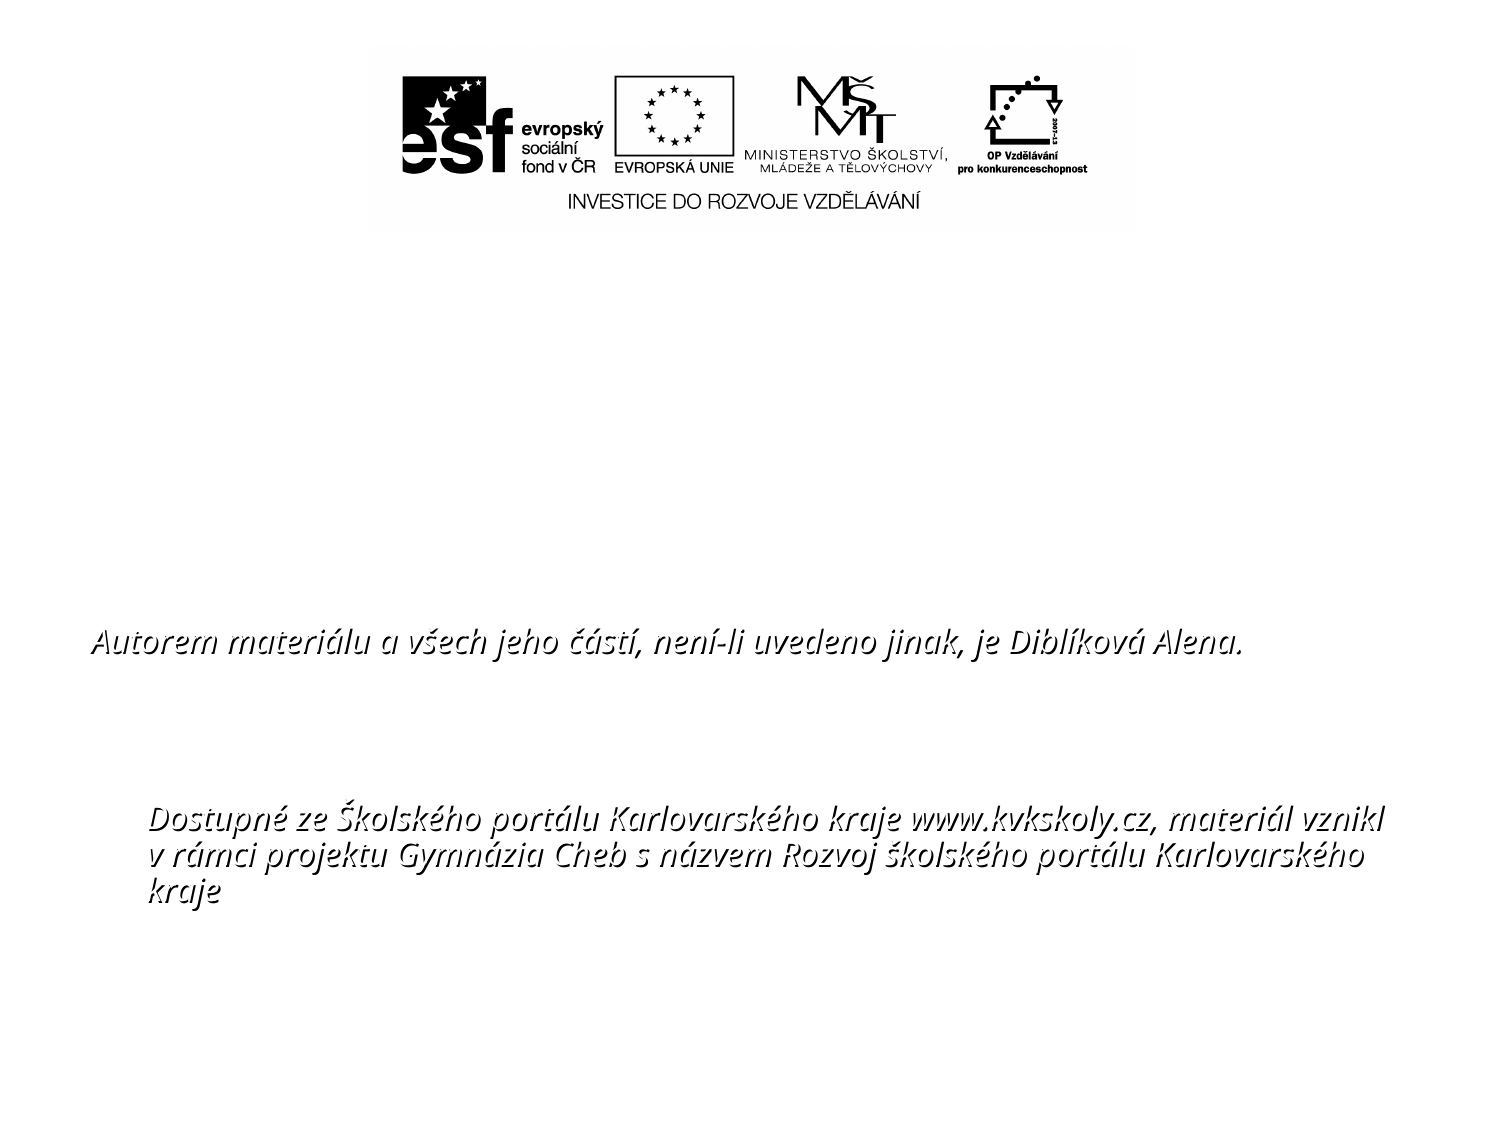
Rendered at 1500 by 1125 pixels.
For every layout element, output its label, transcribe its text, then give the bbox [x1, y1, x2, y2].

picture [366, 45, 1134, 233]
list Autorem materiálu a všech jeho částí, není-li uvedeno jinak, je Diblíková Alena. Dostupné ze Školského portálu Karlovarského kraje www.kvkskoly.cz, materiál vznikl v rámci projektu Gymnázia Cheb s názvem Rozvoj školského portálu Karlovarského kraje [75, 262, 1426, 1006]
